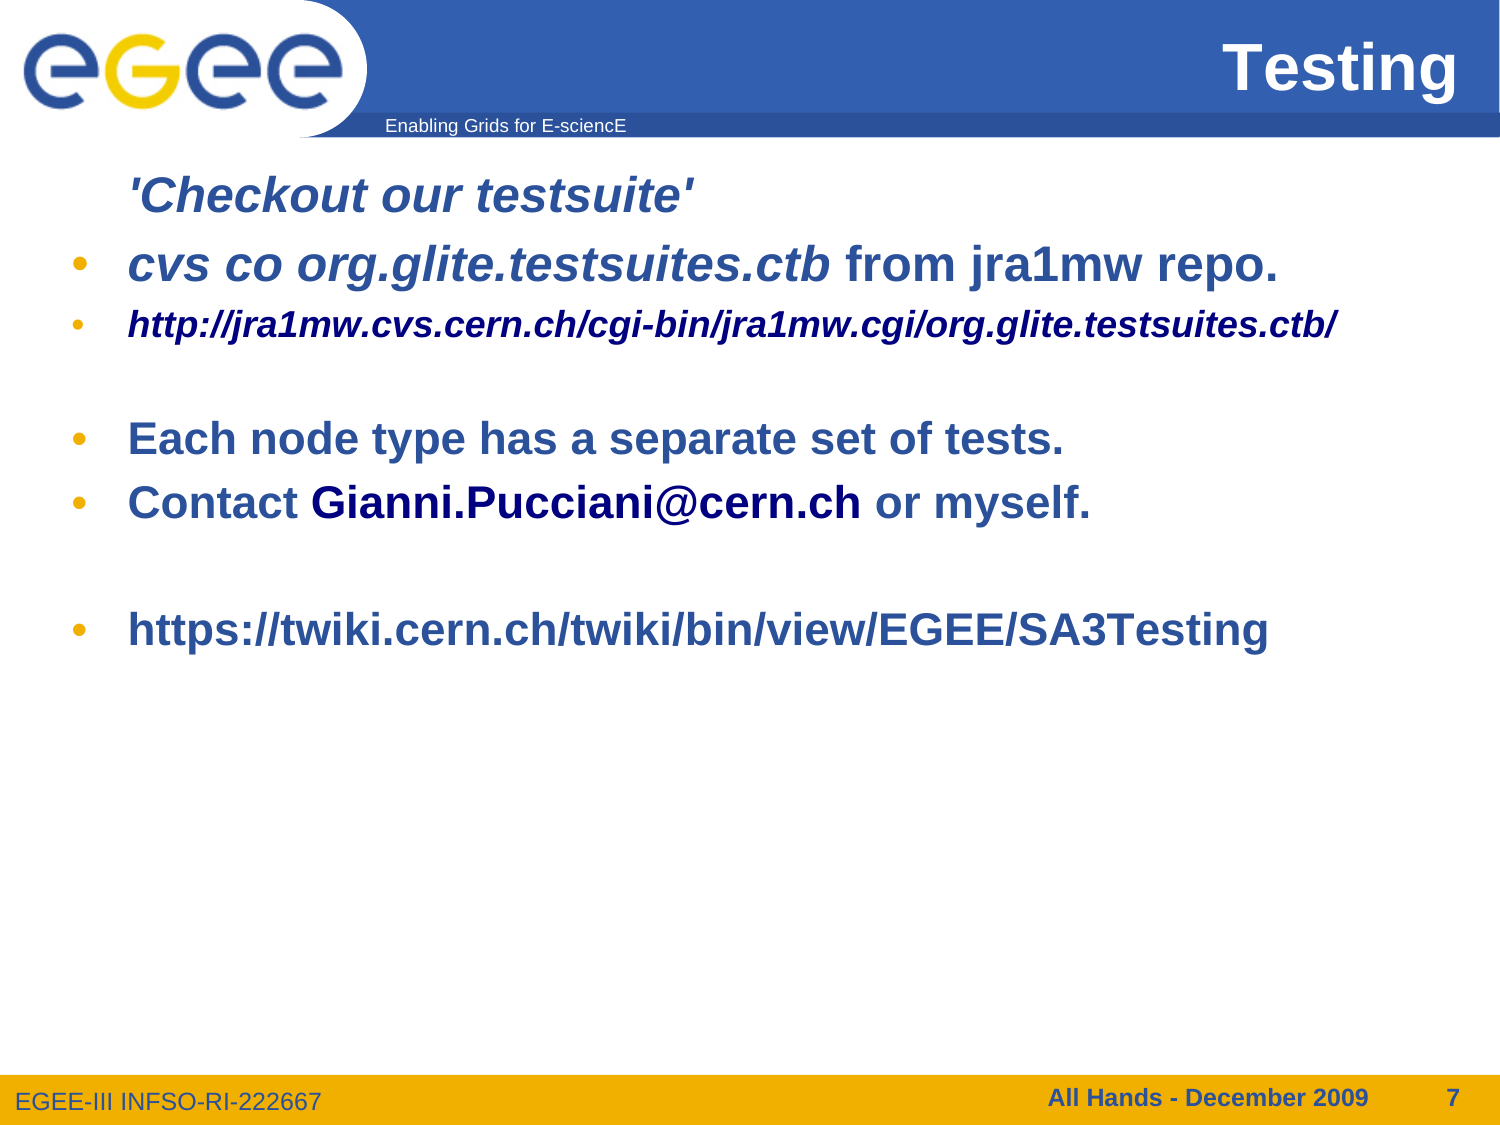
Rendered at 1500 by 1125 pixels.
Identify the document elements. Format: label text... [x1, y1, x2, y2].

picture [18, 30, 349, 112]
list 'Checkout our testsuite' cvs co org.glite.testsuites.ctb from jra1mw repo. http://jra1mw.cvs.cern.ch/cgi-bin/jra1mw.cgi/org.glite.testsuites.ctb/ Each node type has a separate set of tests. Contact Gianni.Pucciani@cern.ch or myself. https://twiki.cern.ch/twiki/bin/view/EGEE/SA3Testing [56, 159, 1466, 903]
title Testing [369, 10, 1475, 124]
